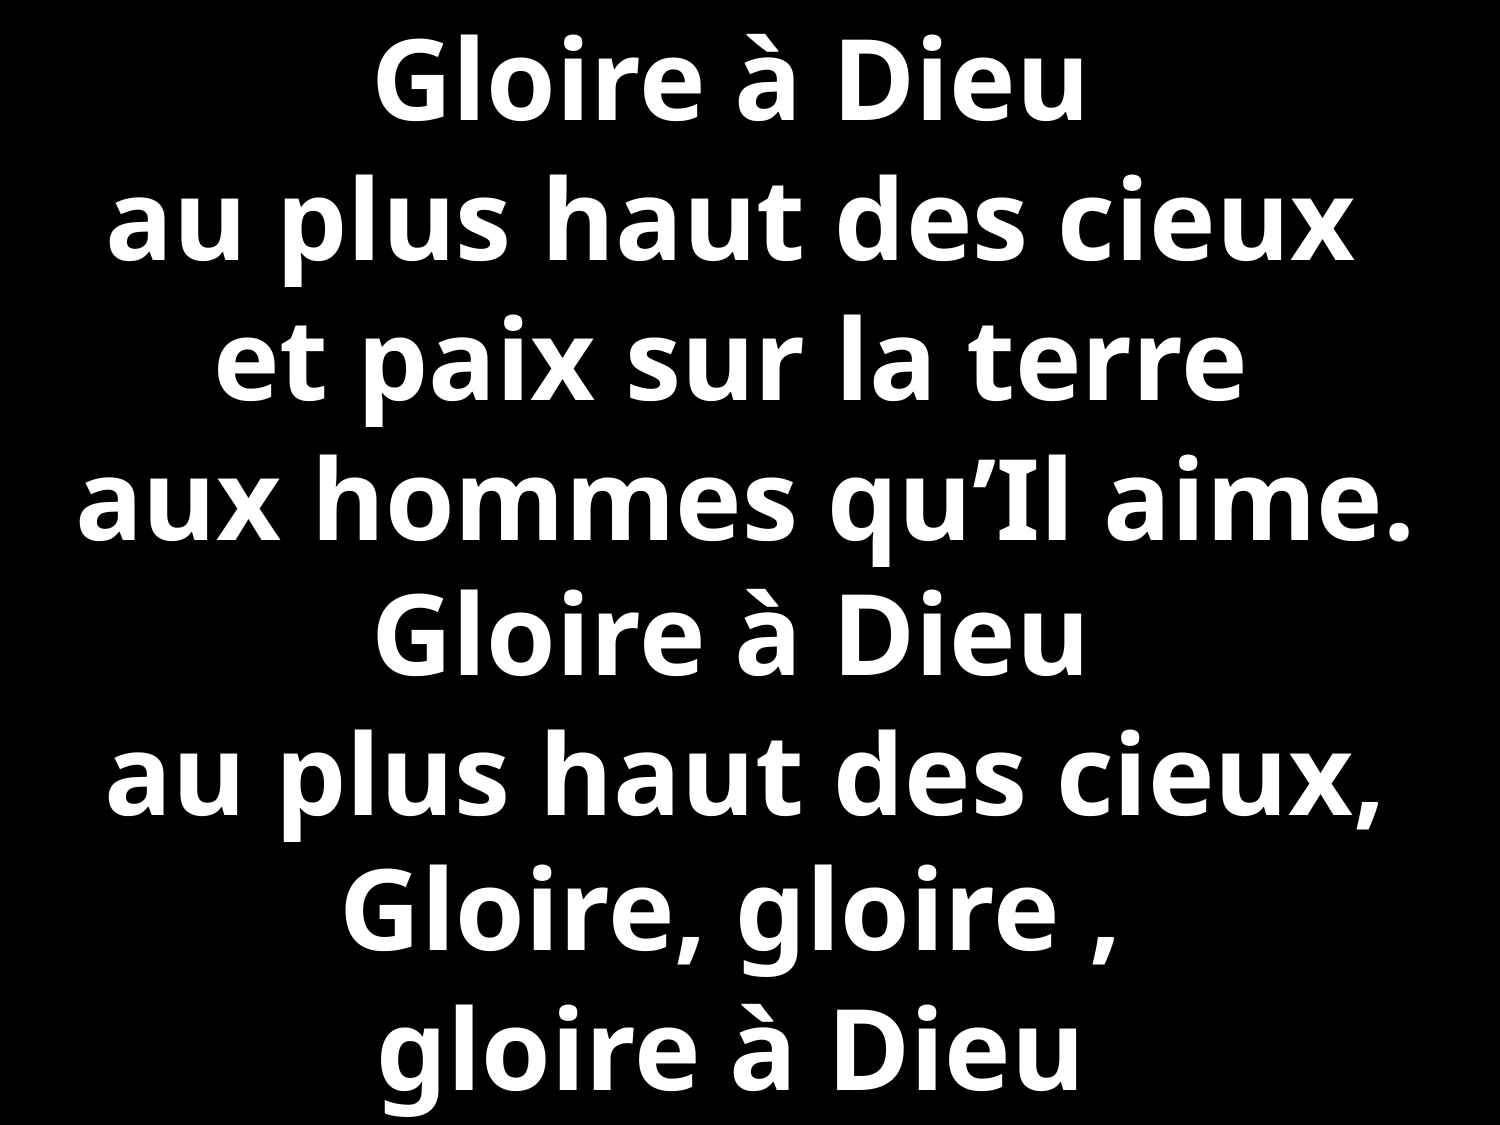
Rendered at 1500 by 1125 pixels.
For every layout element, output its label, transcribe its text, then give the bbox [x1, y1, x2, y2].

list Gloire à Dieu au plus haut des cieux et paix sur la terre aux hommes qu’Il aime. Gloire à Dieu au plus haut des cieux, Gloire, gloire , gloire à Dieu [2, 0, 1489, 1125]
